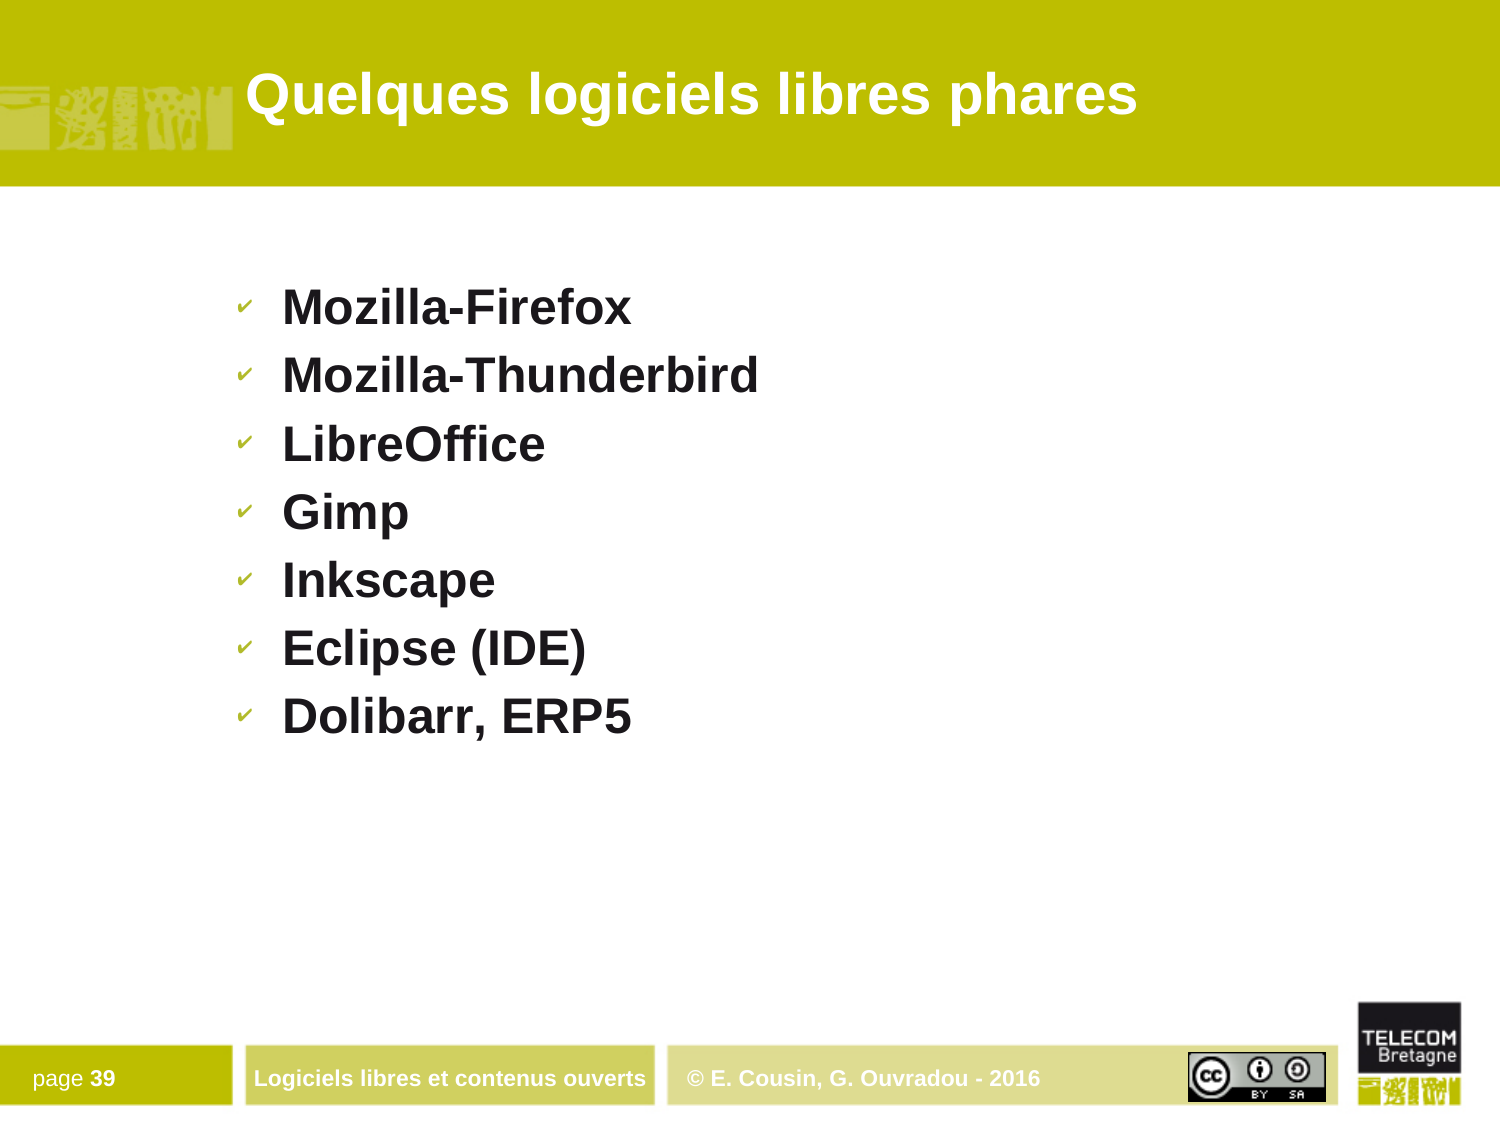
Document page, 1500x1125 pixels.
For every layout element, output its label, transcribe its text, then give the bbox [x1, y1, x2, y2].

title Quelques logiciels libres phares [245, 23, 1459, 166]
list Mozilla-Firefox Mozilla-Thunderbird LibreOffice Gimp Inkscape Eclipse (IDE) Dolibarr, ERP5 [237, 279, 1459, 987]
picture [0, 0, 1500, 1125]
